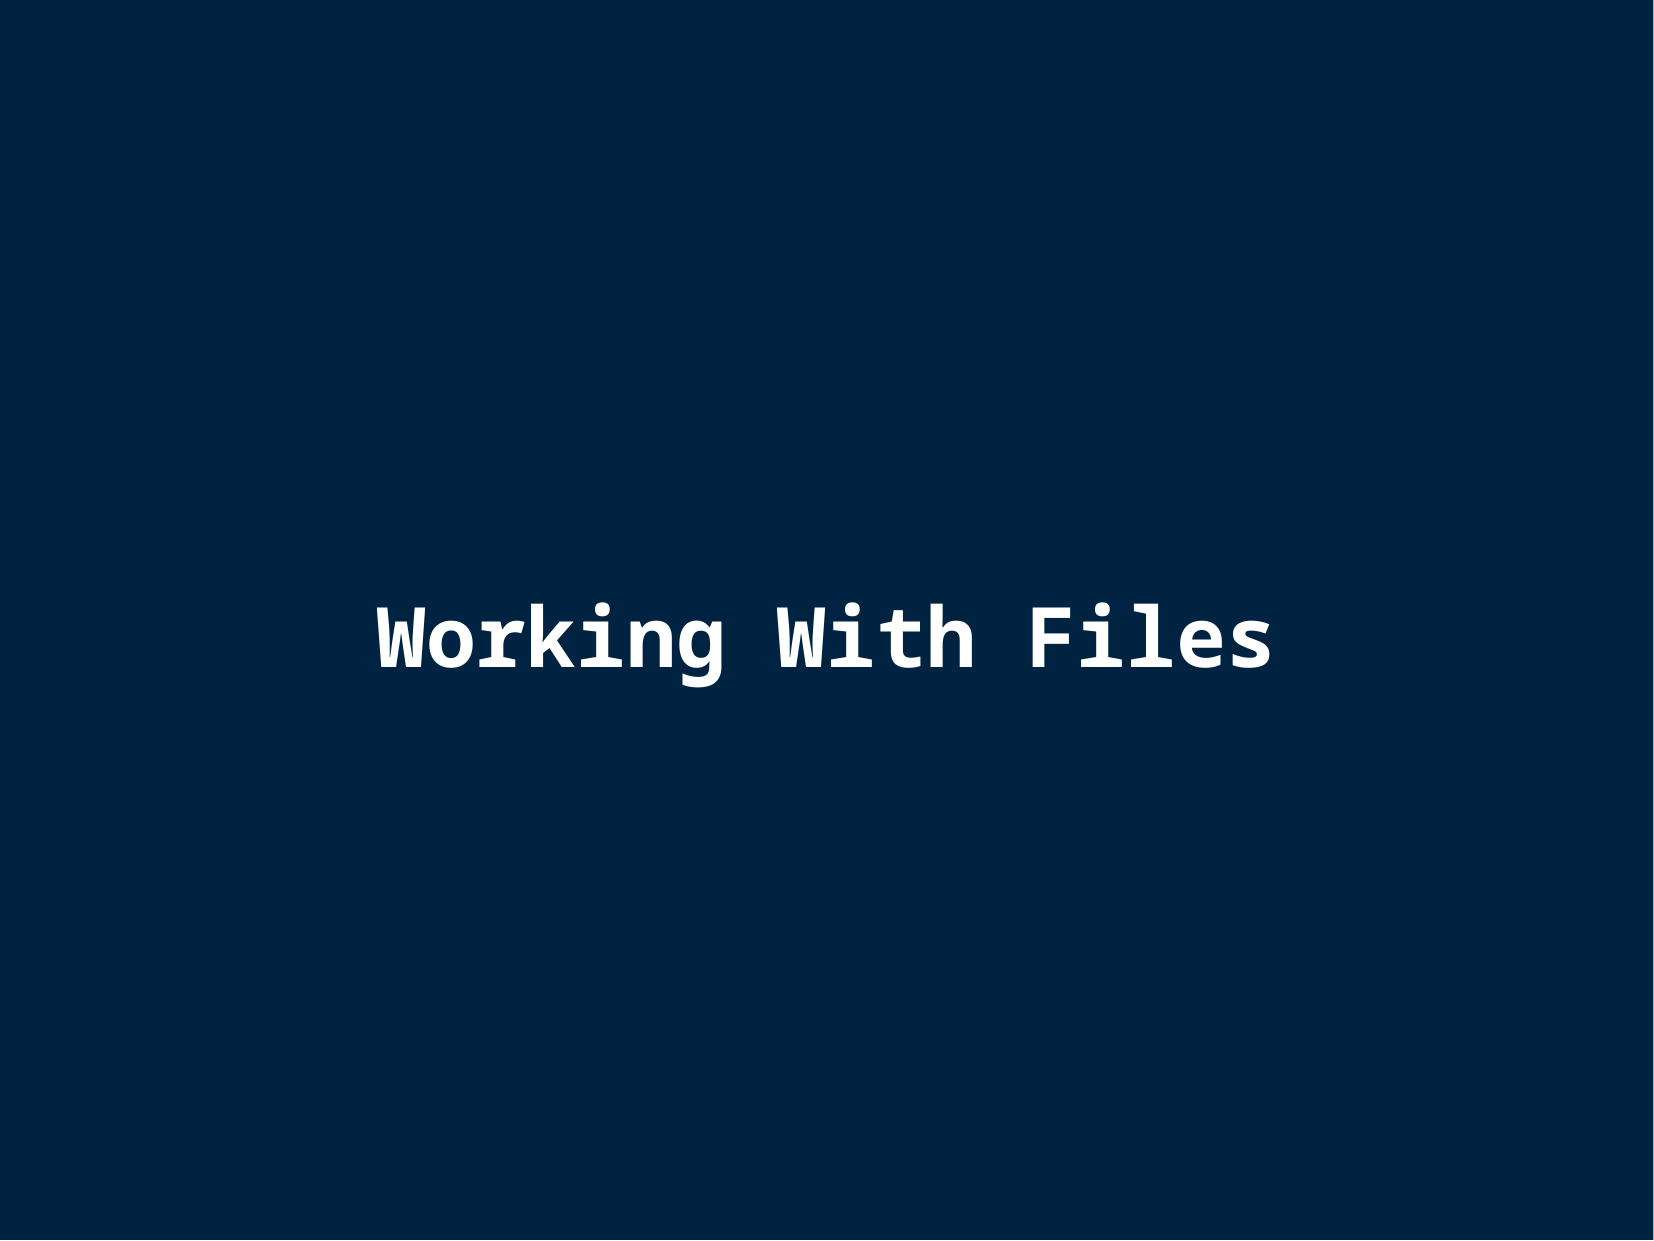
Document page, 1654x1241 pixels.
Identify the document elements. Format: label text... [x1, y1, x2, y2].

text_box Working With Files [261, 571, 1393, 670]
